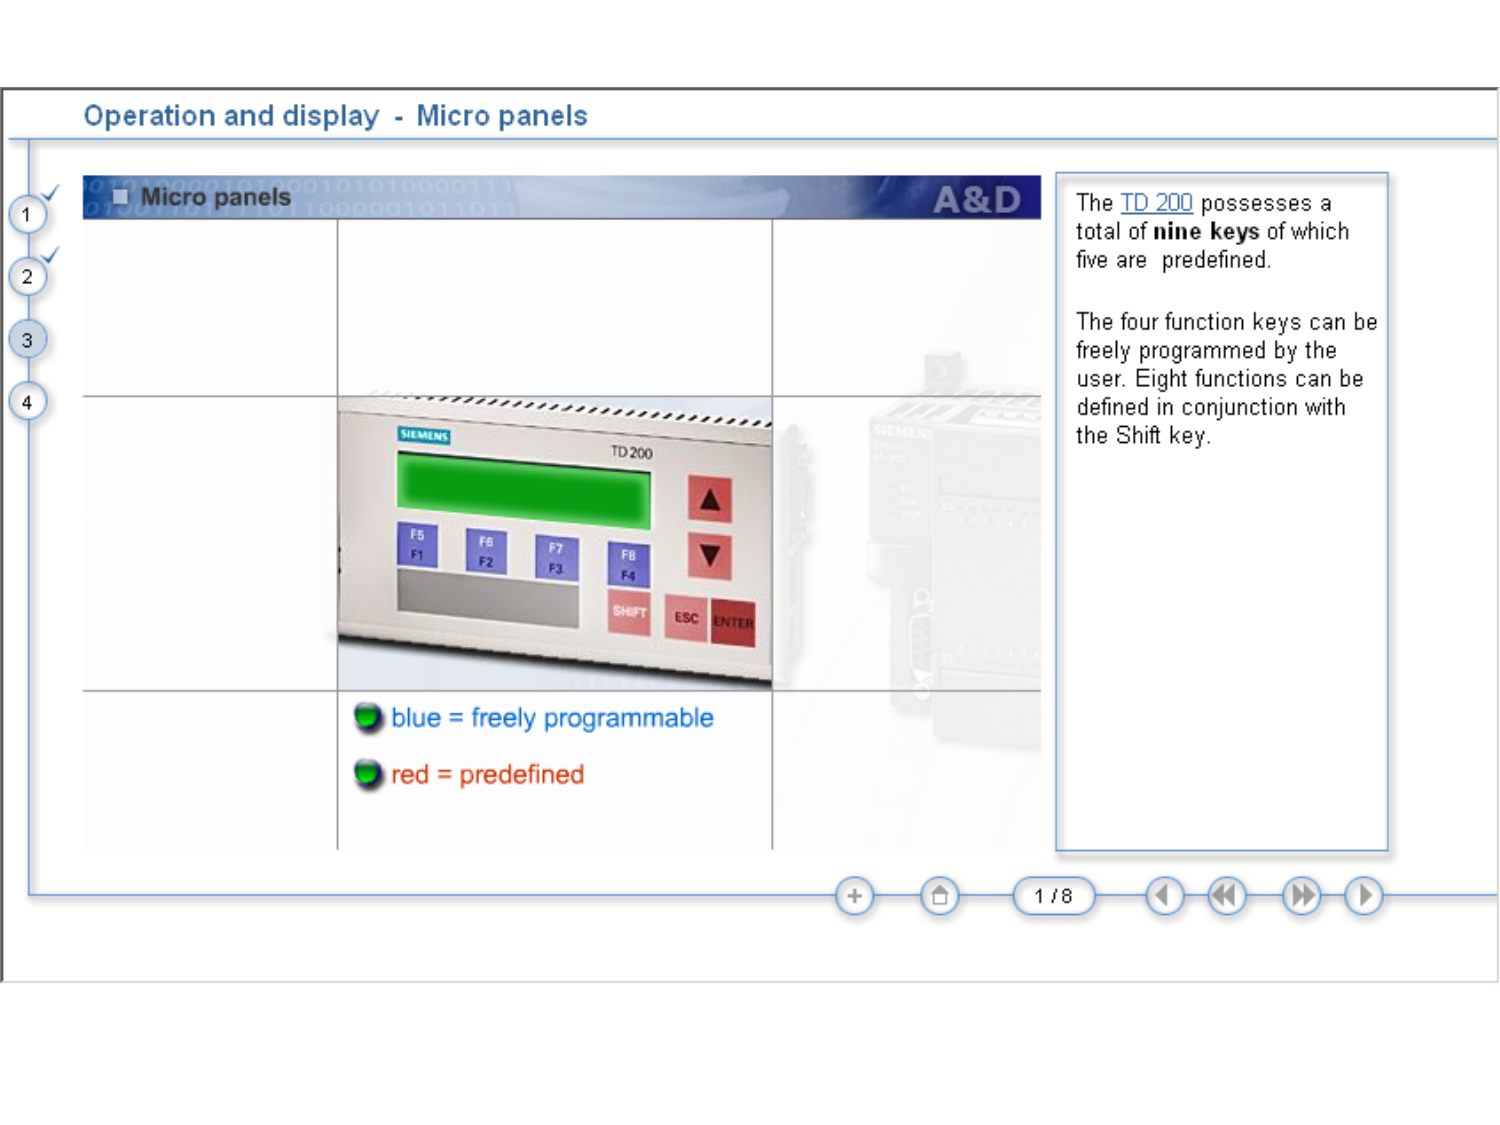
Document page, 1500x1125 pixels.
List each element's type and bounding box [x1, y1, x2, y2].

picture [0, 87, 1500, 985]
